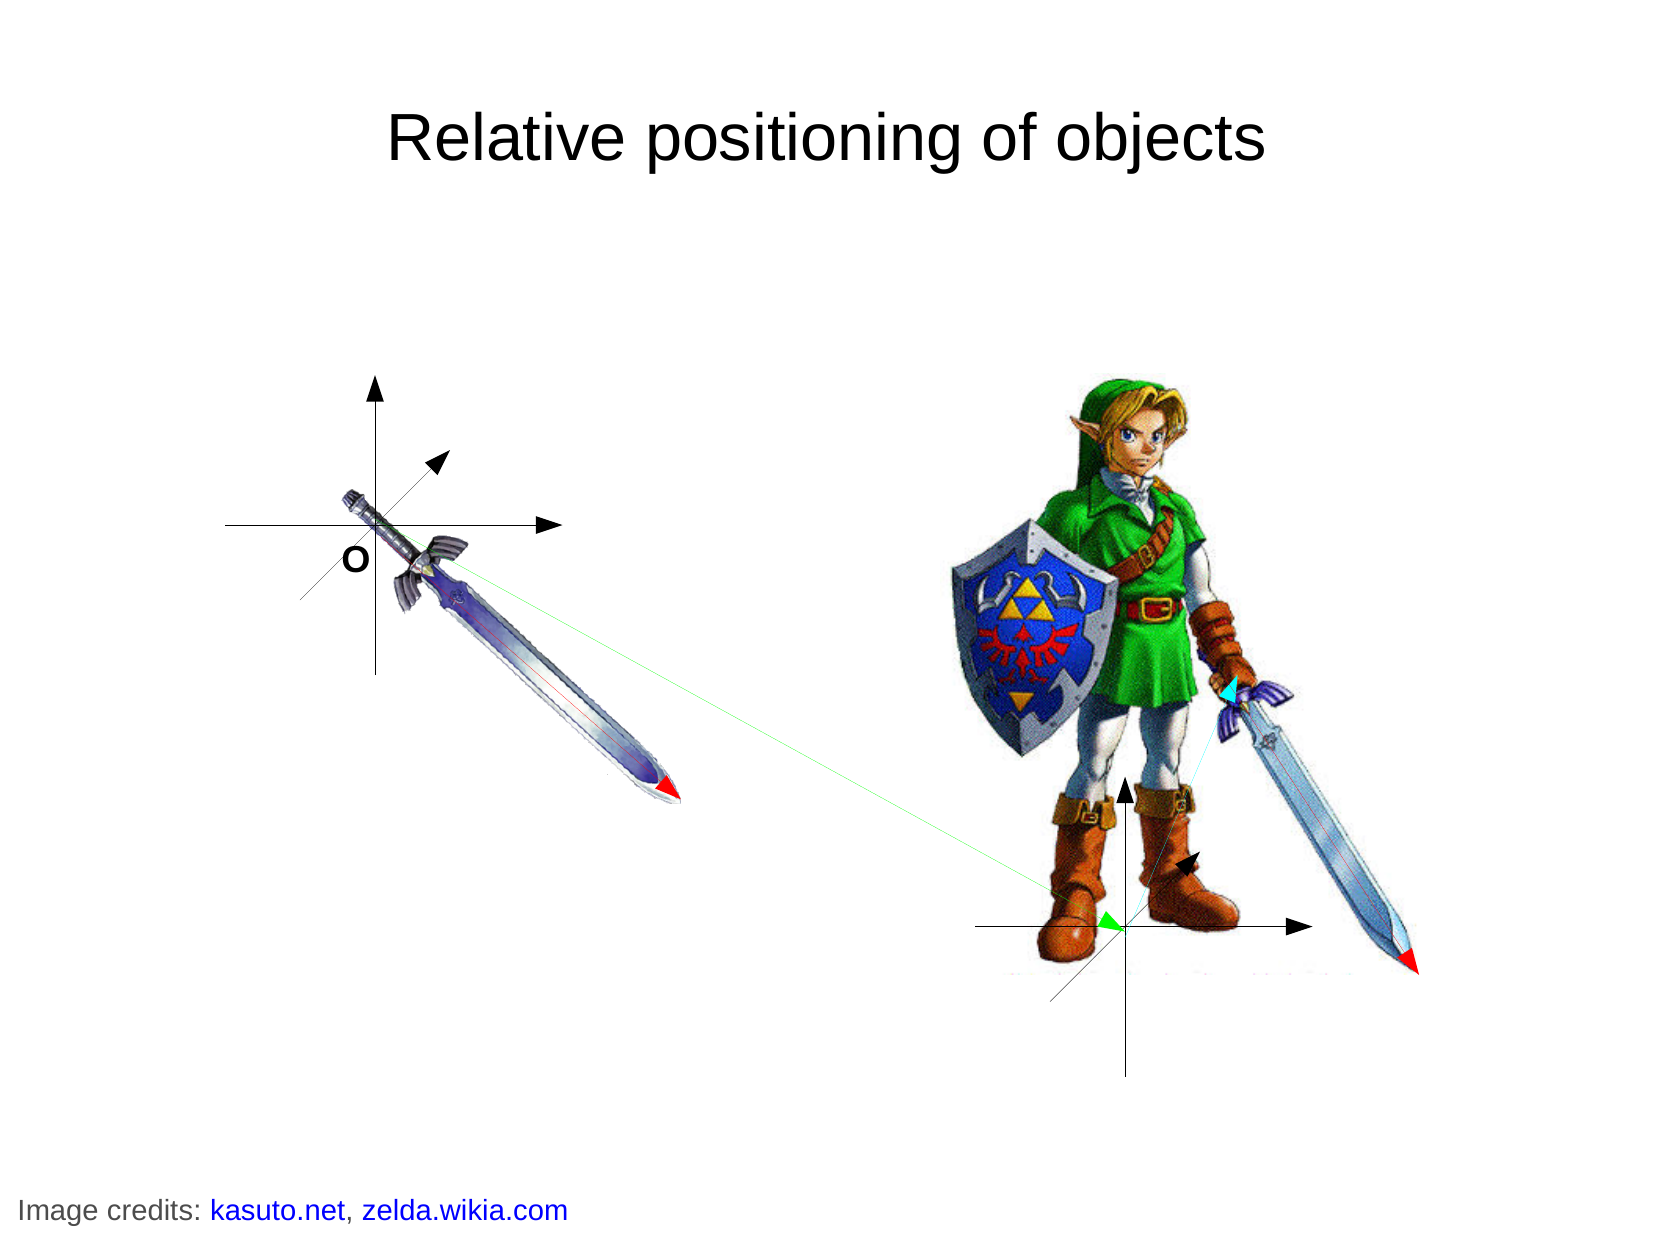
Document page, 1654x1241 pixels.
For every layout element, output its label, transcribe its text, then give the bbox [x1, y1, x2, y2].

text_box Image credits: kasuto.net, zelda.wikia.com [2, 1186, 1163, 1234]
text_box O [326, 530, 386, 588]
picture [940, 373, 1426, 976]
picture [341, 489, 681, 804]
subtitle Relative positioning of objects [82, 49, 1571, 226]
